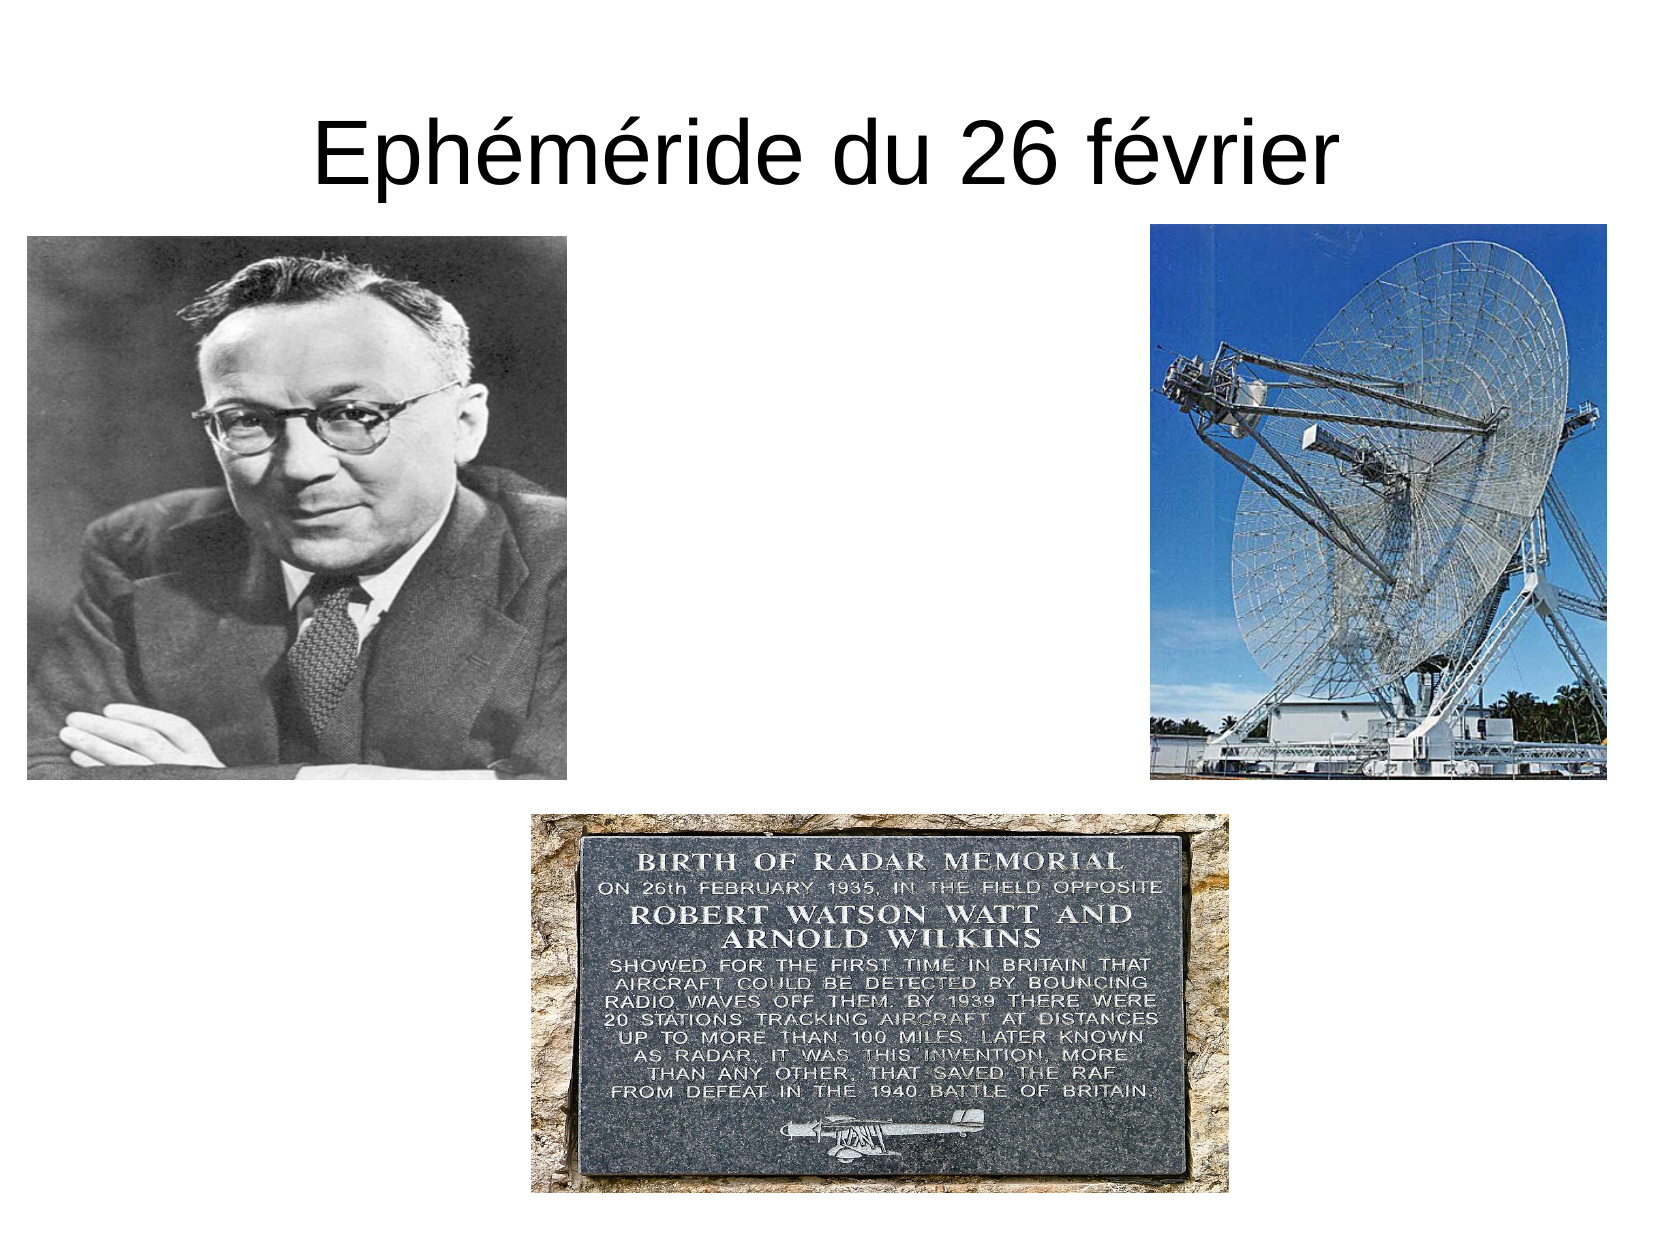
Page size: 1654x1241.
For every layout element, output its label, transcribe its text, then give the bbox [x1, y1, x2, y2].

picture [1150, 224, 1607, 780]
picture [27, 236, 567, 780]
title Ephéméride du 26 février [82, 49, 1571, 257]
picture [531, 814, 1229, 1193]
